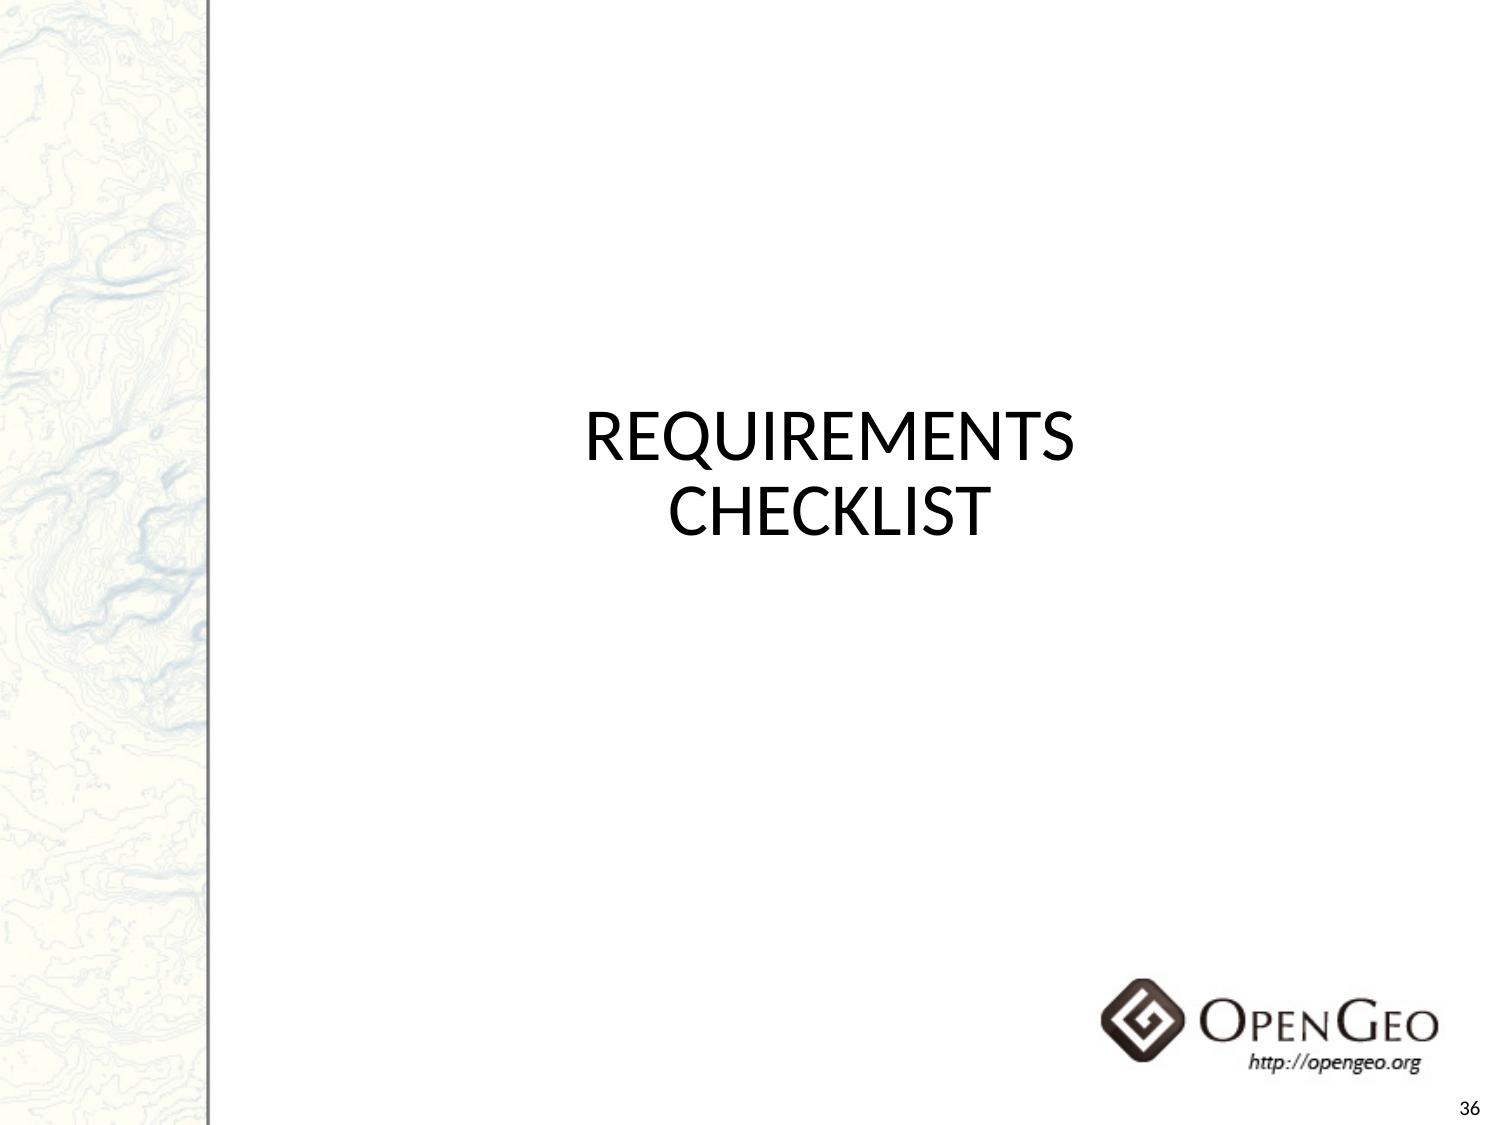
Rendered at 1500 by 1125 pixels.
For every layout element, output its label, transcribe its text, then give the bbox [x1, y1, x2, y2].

title REQUIREMENTS CHECKLIST [236, 13, 1426, 945]
picture [0, 0, 1500, 1125]
